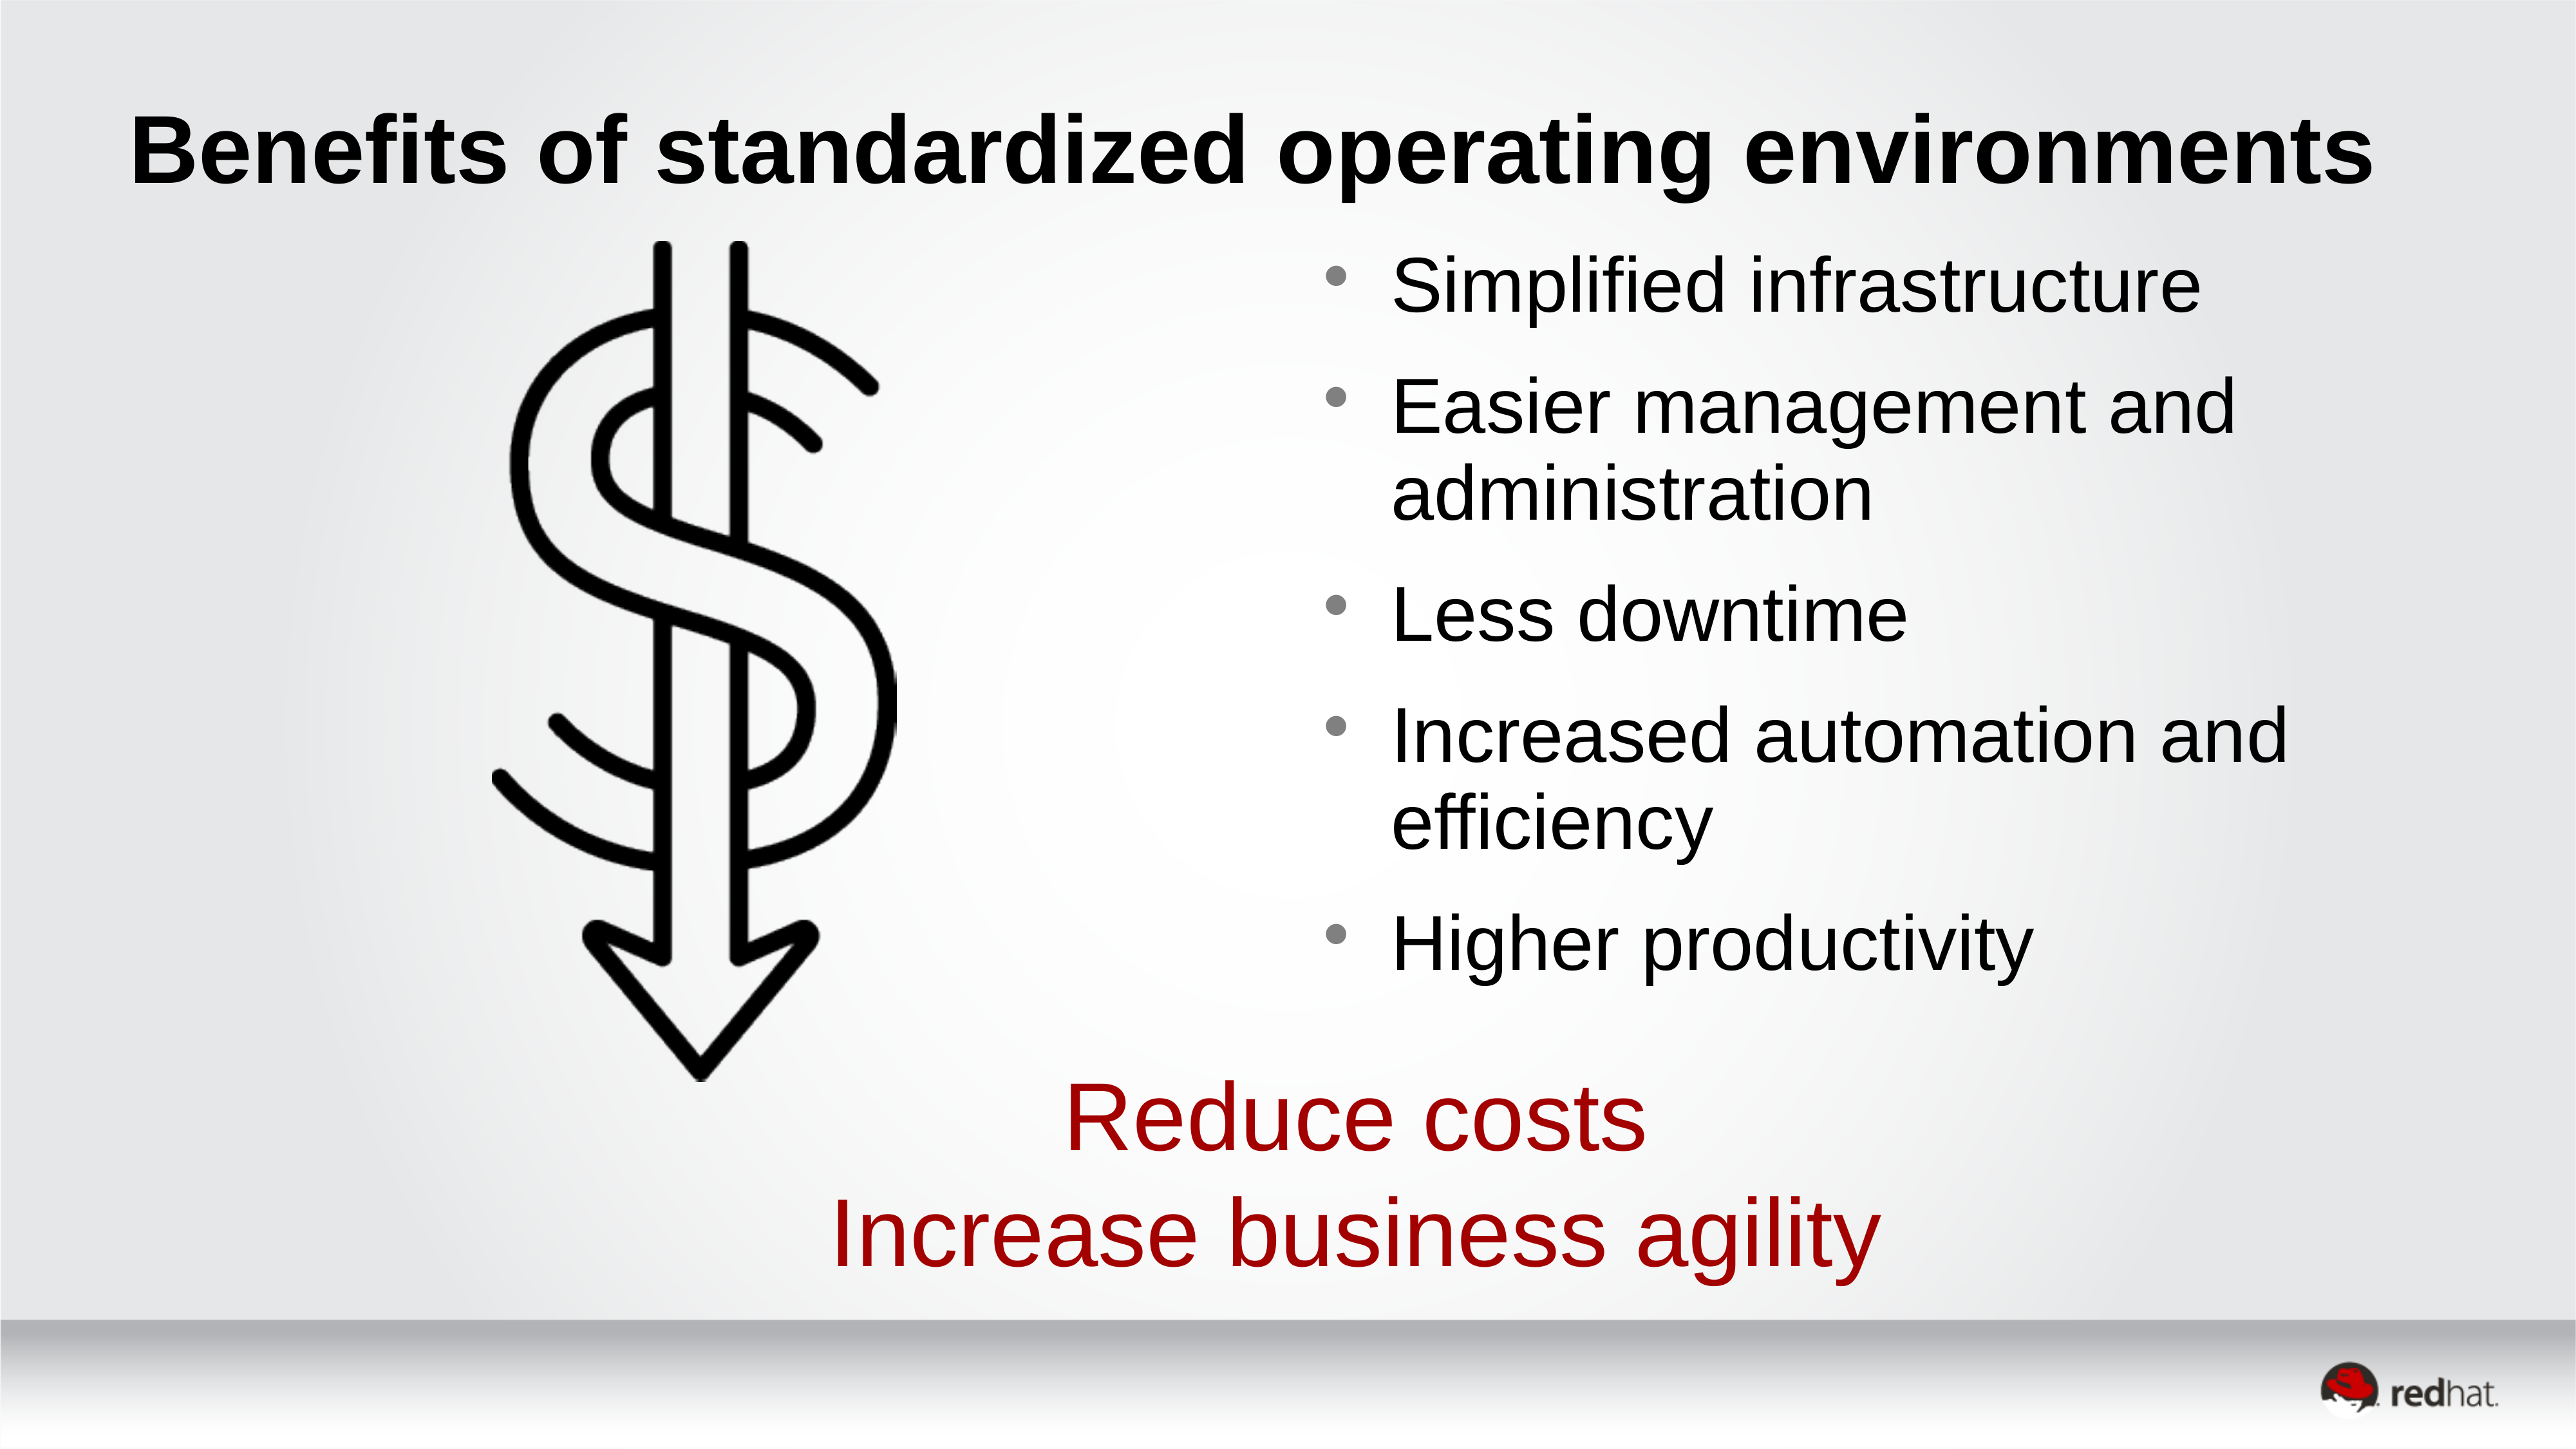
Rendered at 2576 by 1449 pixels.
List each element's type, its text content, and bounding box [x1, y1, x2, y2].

list Simplified infrastructure Easier management and administration Less downtime Increased automation and efficiency Higher productivity [1316, 241, 2448, 1083]
title Benefits of standardized operating environments [129, 57, 2447, 242]
picture [0, 0, 2576, 1449]
text_box Reduce costs Increase business agility [724, 1045, 1988, 1187]
